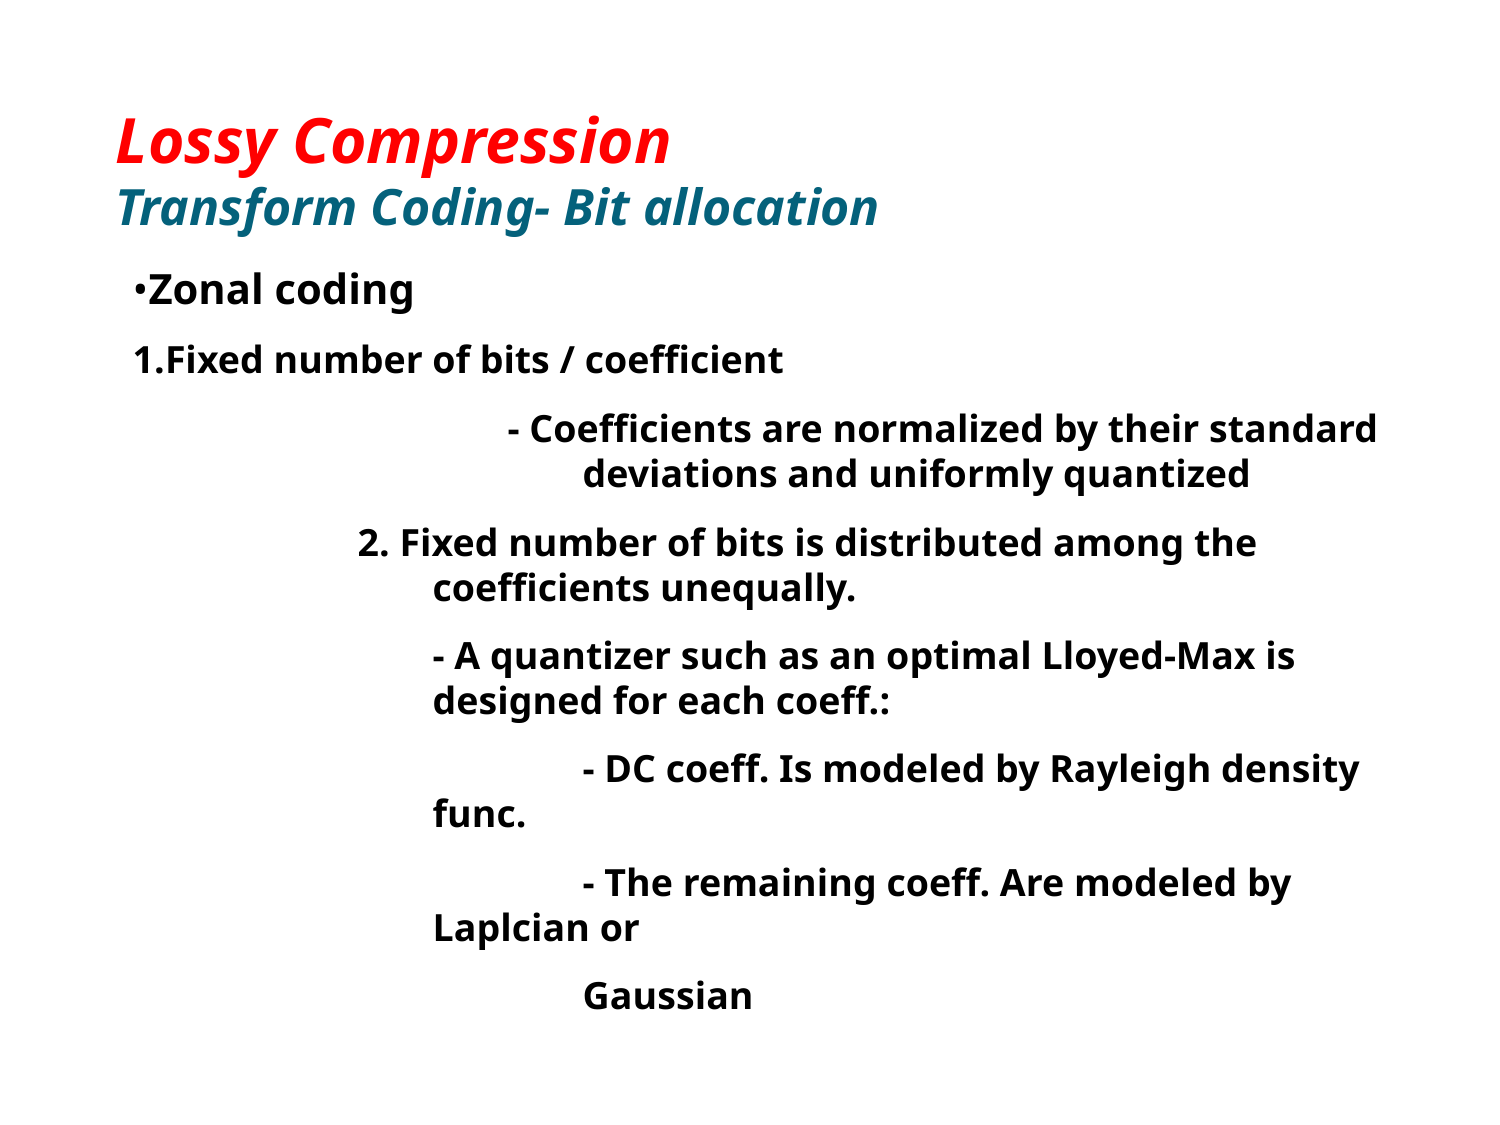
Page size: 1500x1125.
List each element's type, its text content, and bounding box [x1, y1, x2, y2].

text_box Lossy Compression Transform Coding- Bit allocation [101, 55, 1377, 244]
text_box Zonal coding Fixed number of bits / coefficient - Coefficients are normalized by their standard deviations and uniformly quantized 2. Fixed number of bits is distributed among the coefficients unequally. - A quantizer such as an optimal Lloyed-Max is designed for each coeff.: - DC coeff. Is modeled by Rayleigh density func. - The remaining coeff. Are modeled by Laplcian or Gaussian [117, 255, 1418, 1026]
